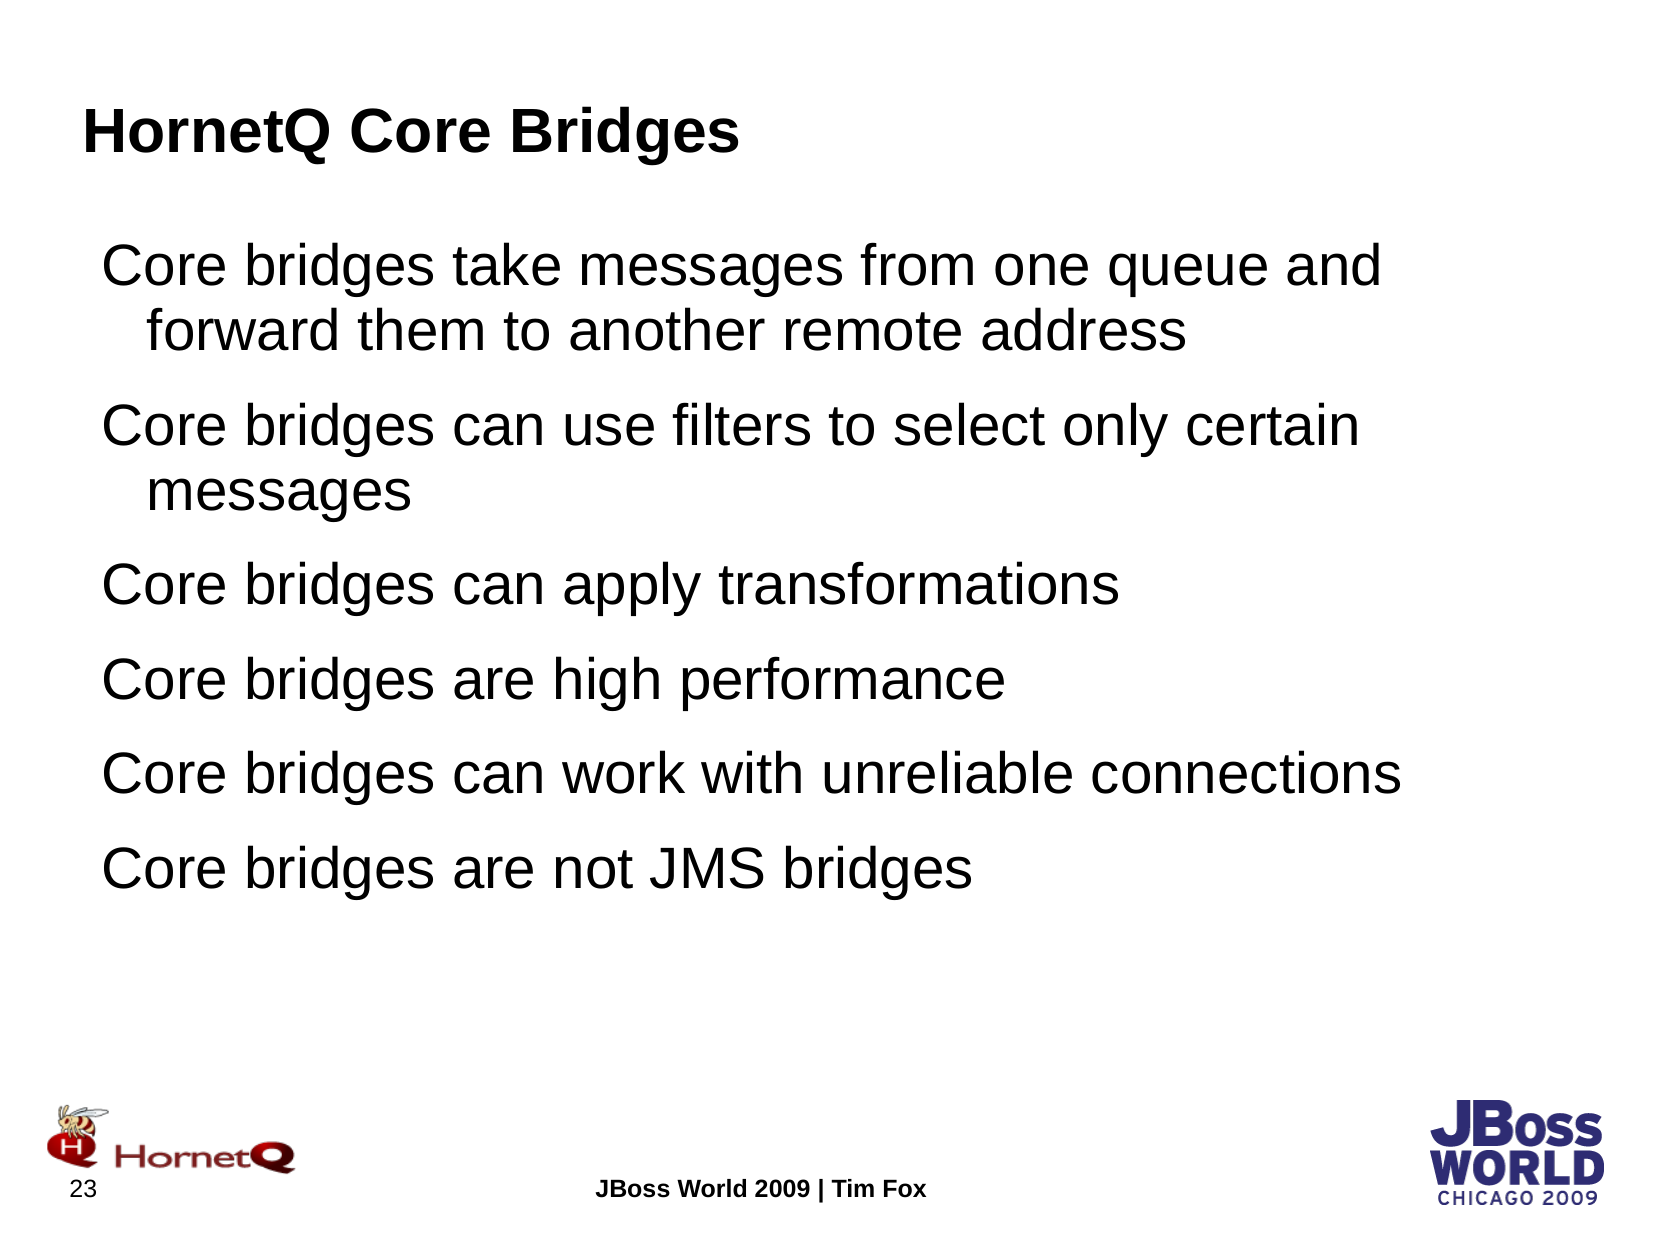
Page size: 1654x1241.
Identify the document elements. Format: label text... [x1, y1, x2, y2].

picture [46, 1101, 297, 1177]
picture [1430, 1099, 1604, 1212]
list Core bridges take messages from one queue and forward them to another remote address Core bridges can use filters to select only certain messages Core bridges can apply transformations Core bridges are high performance Core bridges can work with unreliable connections Core bridges are not JMS bridges [86, 232, 1576, 1073]
title HornetQ Core Bridges [82, 37, 1571, 226]
